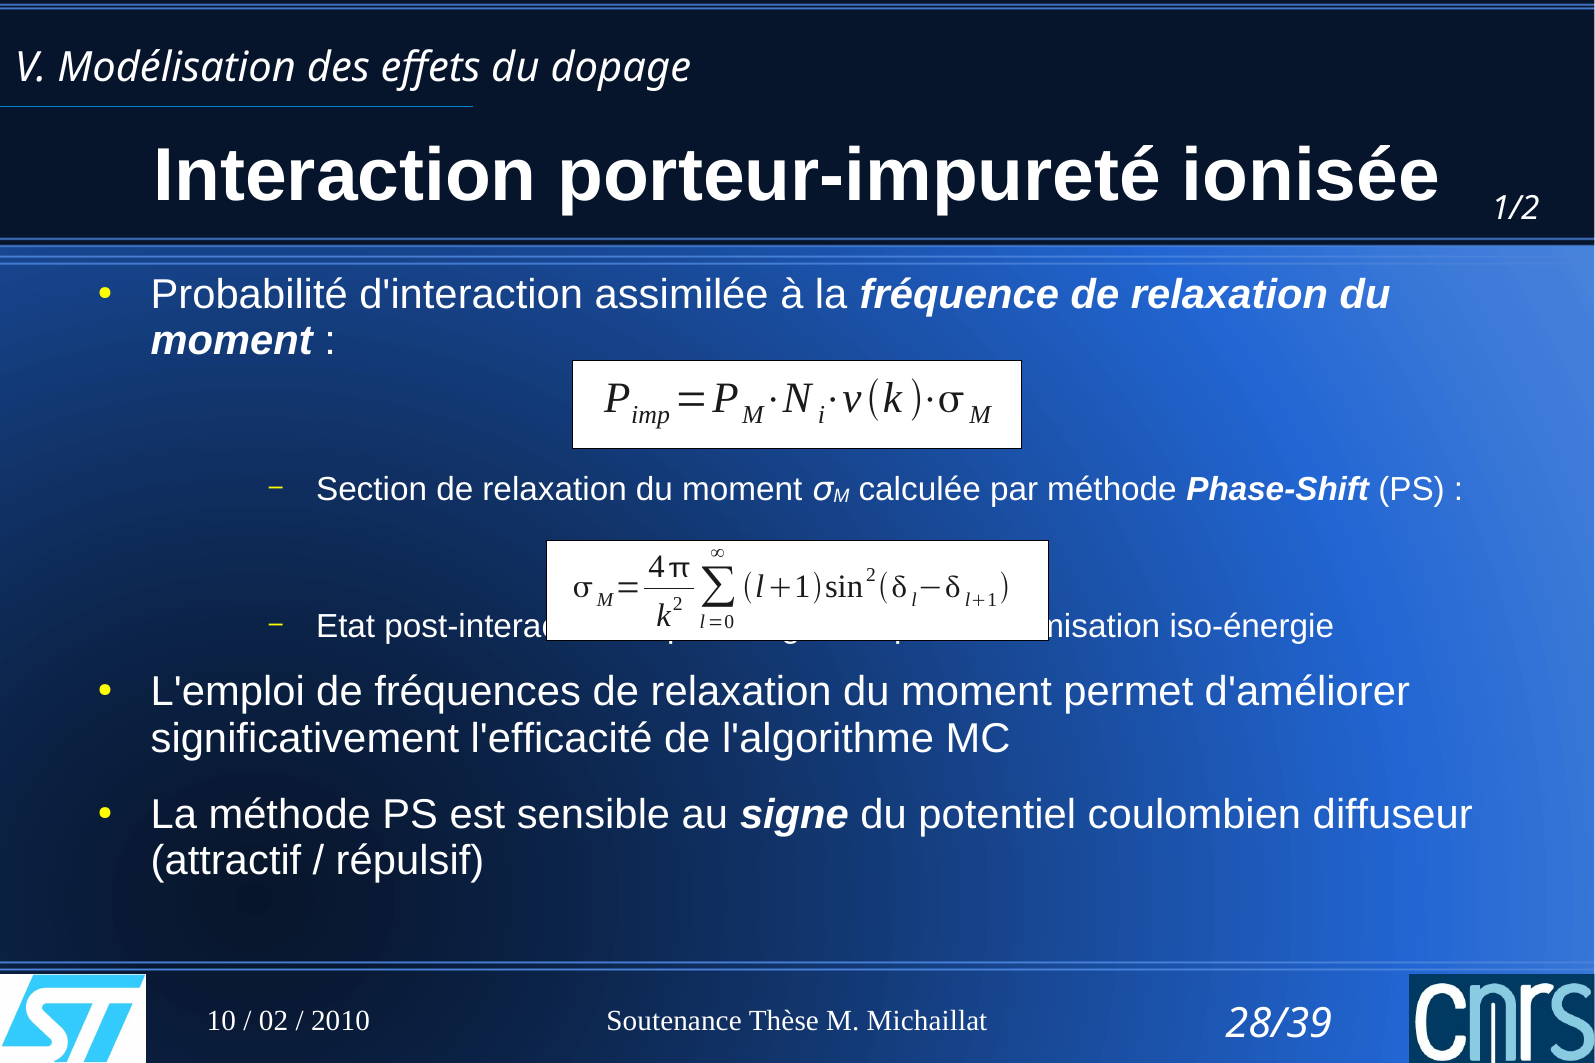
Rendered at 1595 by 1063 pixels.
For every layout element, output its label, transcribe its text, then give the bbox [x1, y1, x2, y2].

list Probabilité d'interaction assimilée à la fréquence de relaxation du moment : Section de relaxation du moment σM calculée par méthode Phase-Shift (PS) : Etat post-interaction du porteur généré par randomisation iso-énergie L'emploi de fréquences de relaxation du moment permet d'améliorer significativement l'efficacité de l'algorithme MC La méthode PS est sensible au signe du potentiel coulombien diffuseur (attractif / répulsif) [79, 270, 1515, 973]
picture [0, 0, 1595, 1063]
text_box [546, 540, 1049, 641]
title Interaction porteur-impureté ionisée [79, 115, 1515, 234]
chart [590, 372, 1001, 432]
text_box 1/2 [1476, 177, 1564, 236]
text_box [572, 360, 1022, 449]
chart [563, 540, 1018, 635]
text_box V. Modélisation des effets du dopage [0, 29, 1182, 100]
